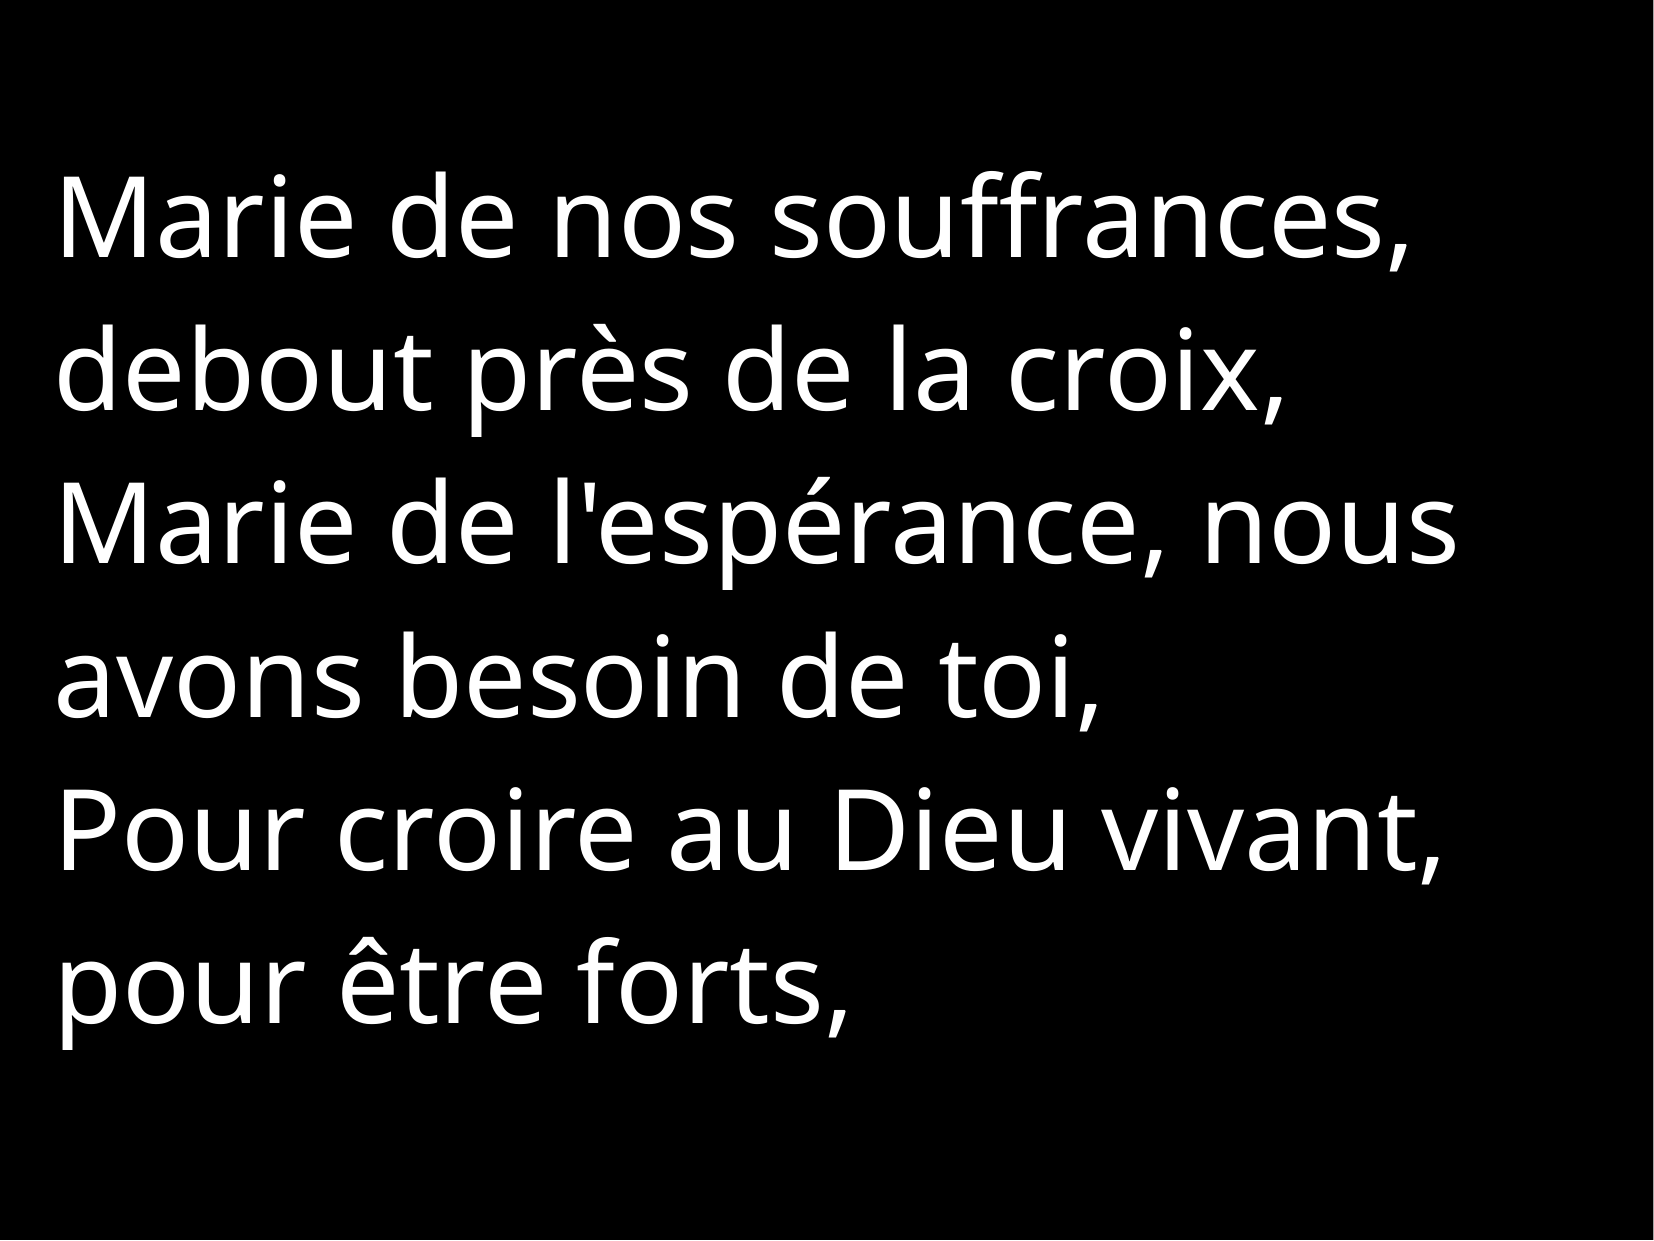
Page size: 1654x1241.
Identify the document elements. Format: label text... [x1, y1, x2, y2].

text_box Marie de nos souffrances, debout près de la croix, Marie de l'espérance, nous avons besoin de toi, Pour croire au Dieu vivant, pour être forts, [39, 83, 1628, 1086]
